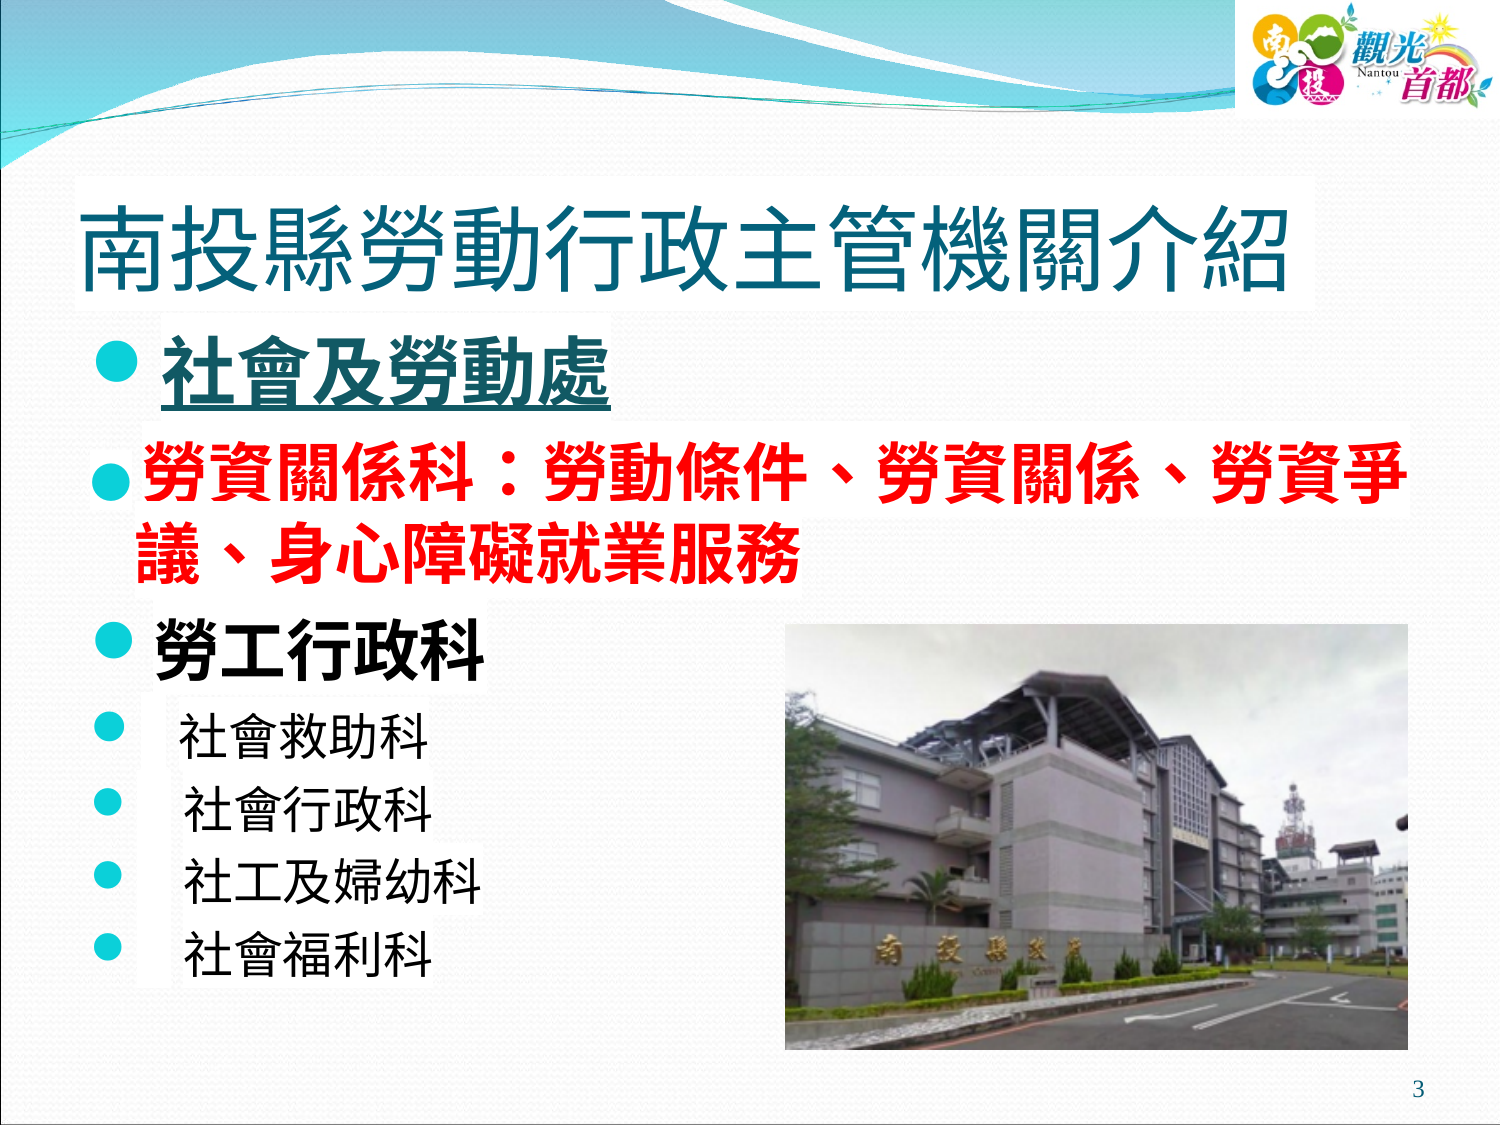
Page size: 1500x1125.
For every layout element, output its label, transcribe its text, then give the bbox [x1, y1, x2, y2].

title 南投縣勞動行政主管機關介紹 [75, 115, 1426, 304]
picture [0, 0, 1500, 1125]
text_box <編號> [1299, 1042, 1426, 1103]
list 社會及勞動處 ●勞資關係科：勞動條件、勞資關係、勞資爭議、身心障礙就業服務 勞工行政科 社會救助科 社會行政科 社工及婦幼科 社會福利科 [75, 317, 1426, 1038]
